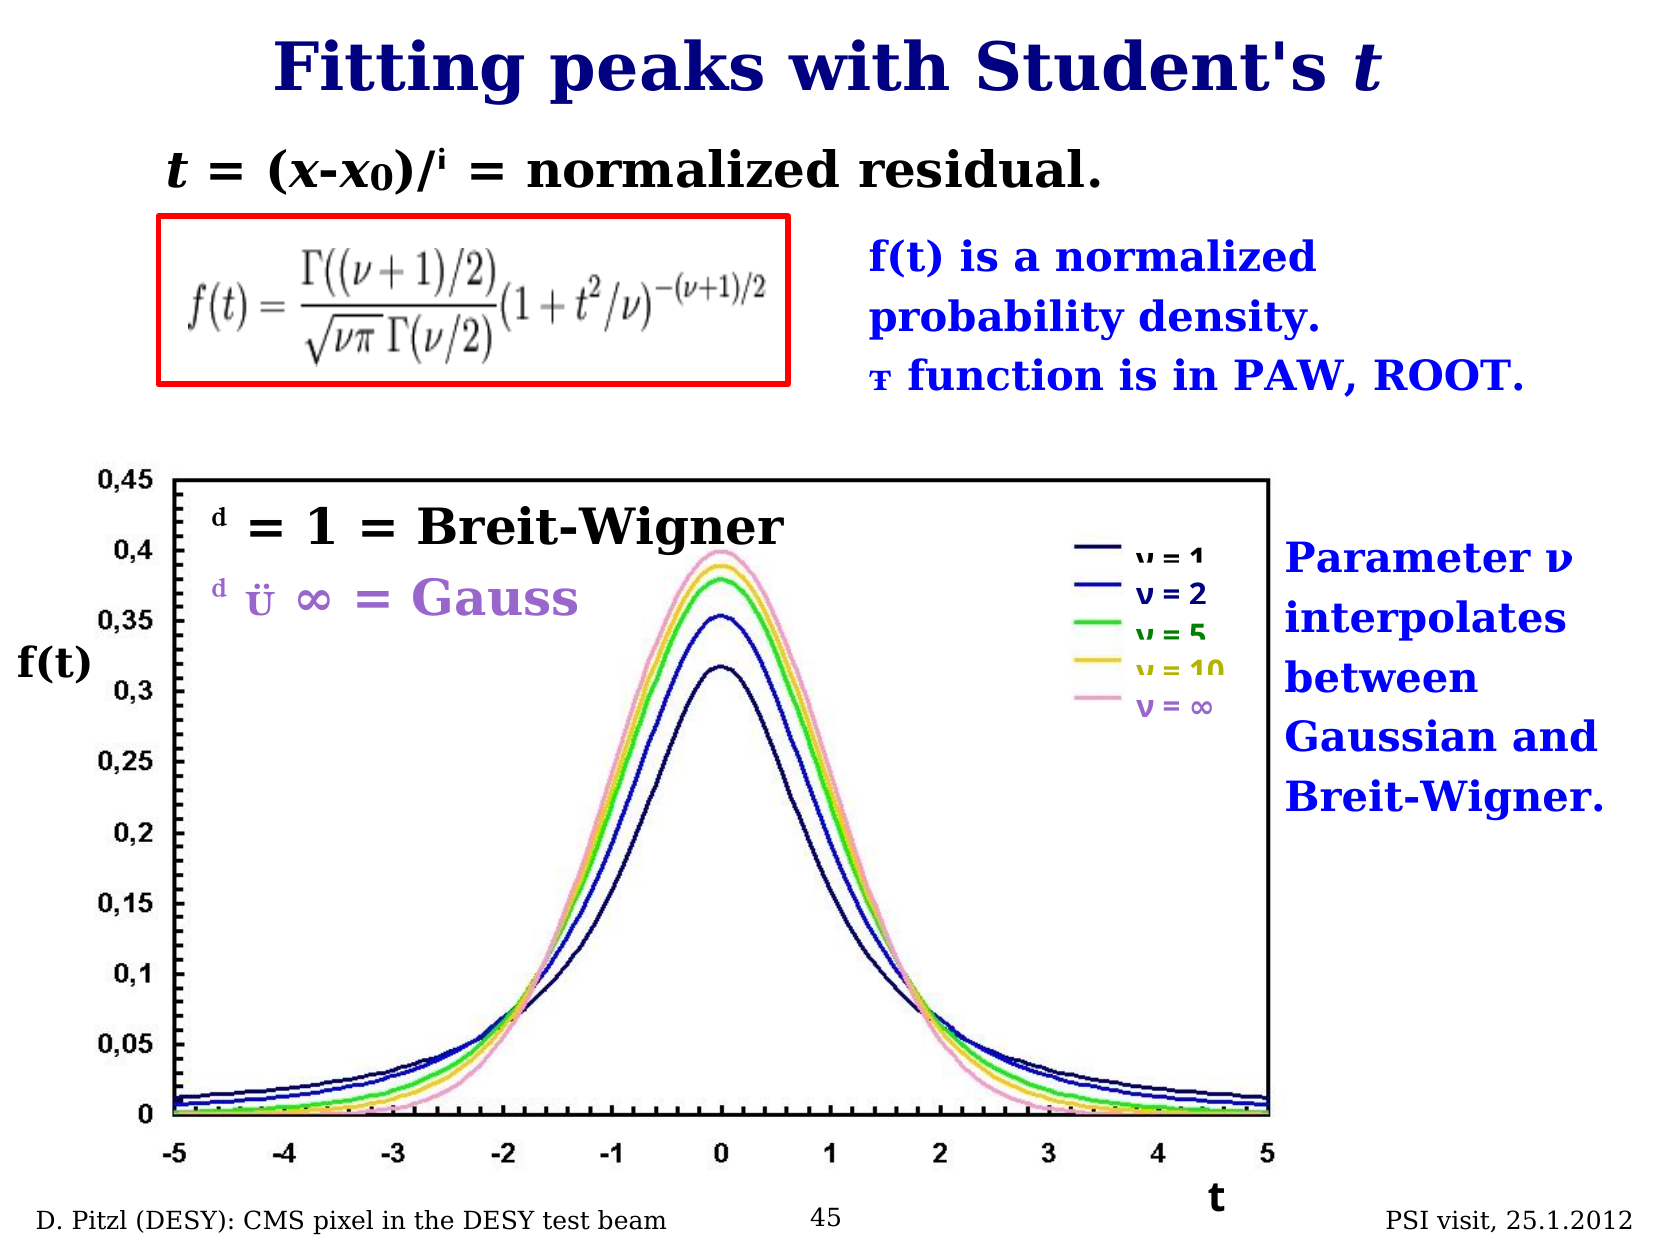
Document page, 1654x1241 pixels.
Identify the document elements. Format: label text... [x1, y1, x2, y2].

picture [188, 248, 766, 367]
text_box t = (x-x0)/ = normalized residual. [165, 127, 1128, 199]
text_box ν = 1 [1123, 527, 1228, 564]
text_box Parameter ν interpolates between Gaussian and Breit-Wigner. [1284, 522, 1606, 811]
text_box ν = ∞ [1124, 675, 1232, 712]
text_box ν = 5 [1124, 604, 1228, 639]
title Fitting peaks with Student's t [121, 27, 1534, 107]
text_box t [1207, 1154, 1224, 1204]
text_box f(t) is a normalized probability density.  function is in PAW, ROOT. [868, 221, 1531, 390]
text_box ν = 10 [1124, 639, 1250, 676]
picture [84, 451, 1316, 1190]
text_box  = 1 = Breit-Wigner   ∞ = Gauss [211, 484, 802, 615]
text_box f(t) [16, 627, 94, 677]
text_box ν = 2 [1124, 562, 1228, 599]
